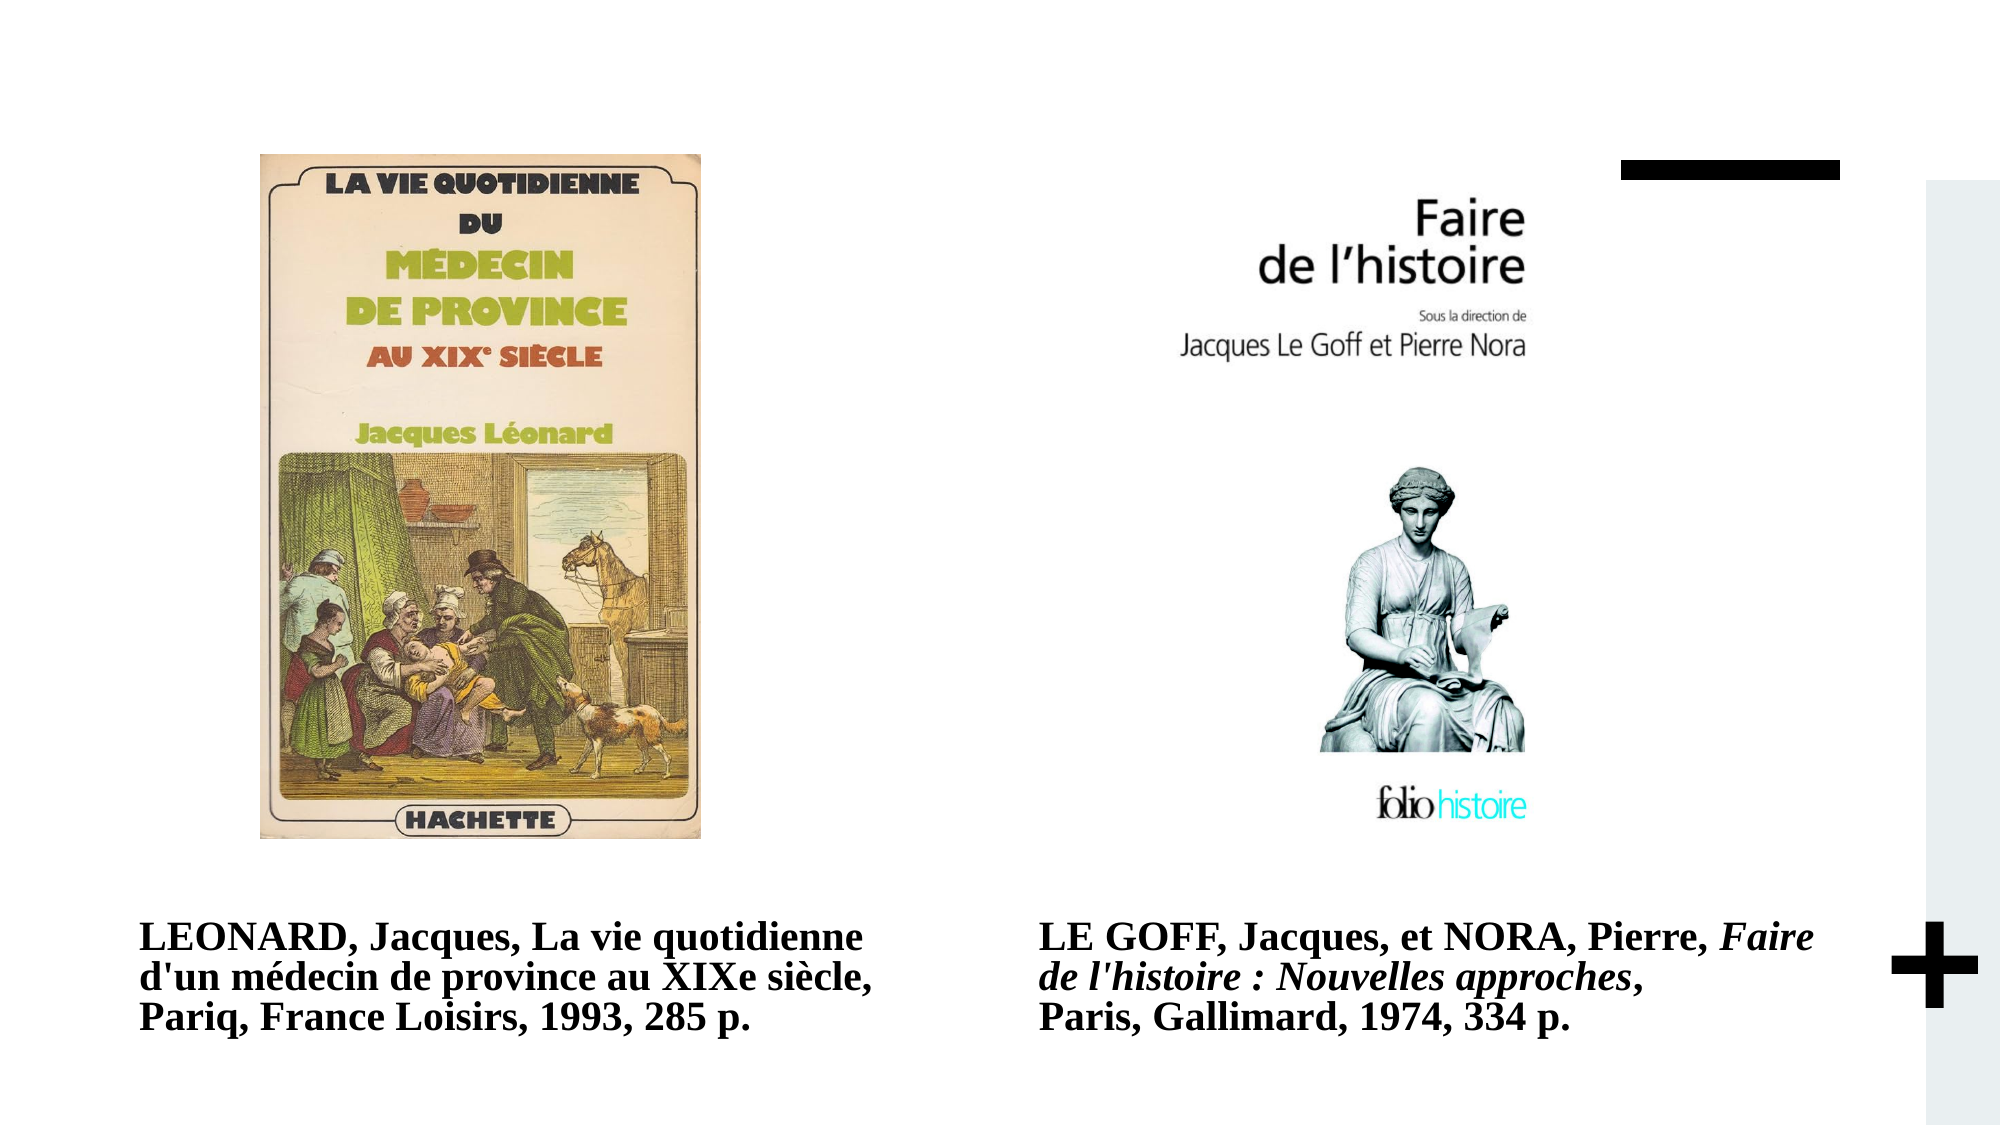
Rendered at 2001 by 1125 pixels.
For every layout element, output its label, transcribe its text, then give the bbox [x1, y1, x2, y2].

picture [260, 154, 701, 839]
list LEONARD, Jacques, La vie quotidienne d'un médecin de province au XIXe siècle, Pariq, France Loisirs, 1993, 285 p. [124, 910, 936, 1046]
picture [1118, 134, 1559, 859]
list LE GOFF, Jacques, et NORA, Pierre, Faire de l'histoire : Nouvelles approches, Paris, Gallimard, 1974, 334 p. [1023, 911, 1876, 1047]
